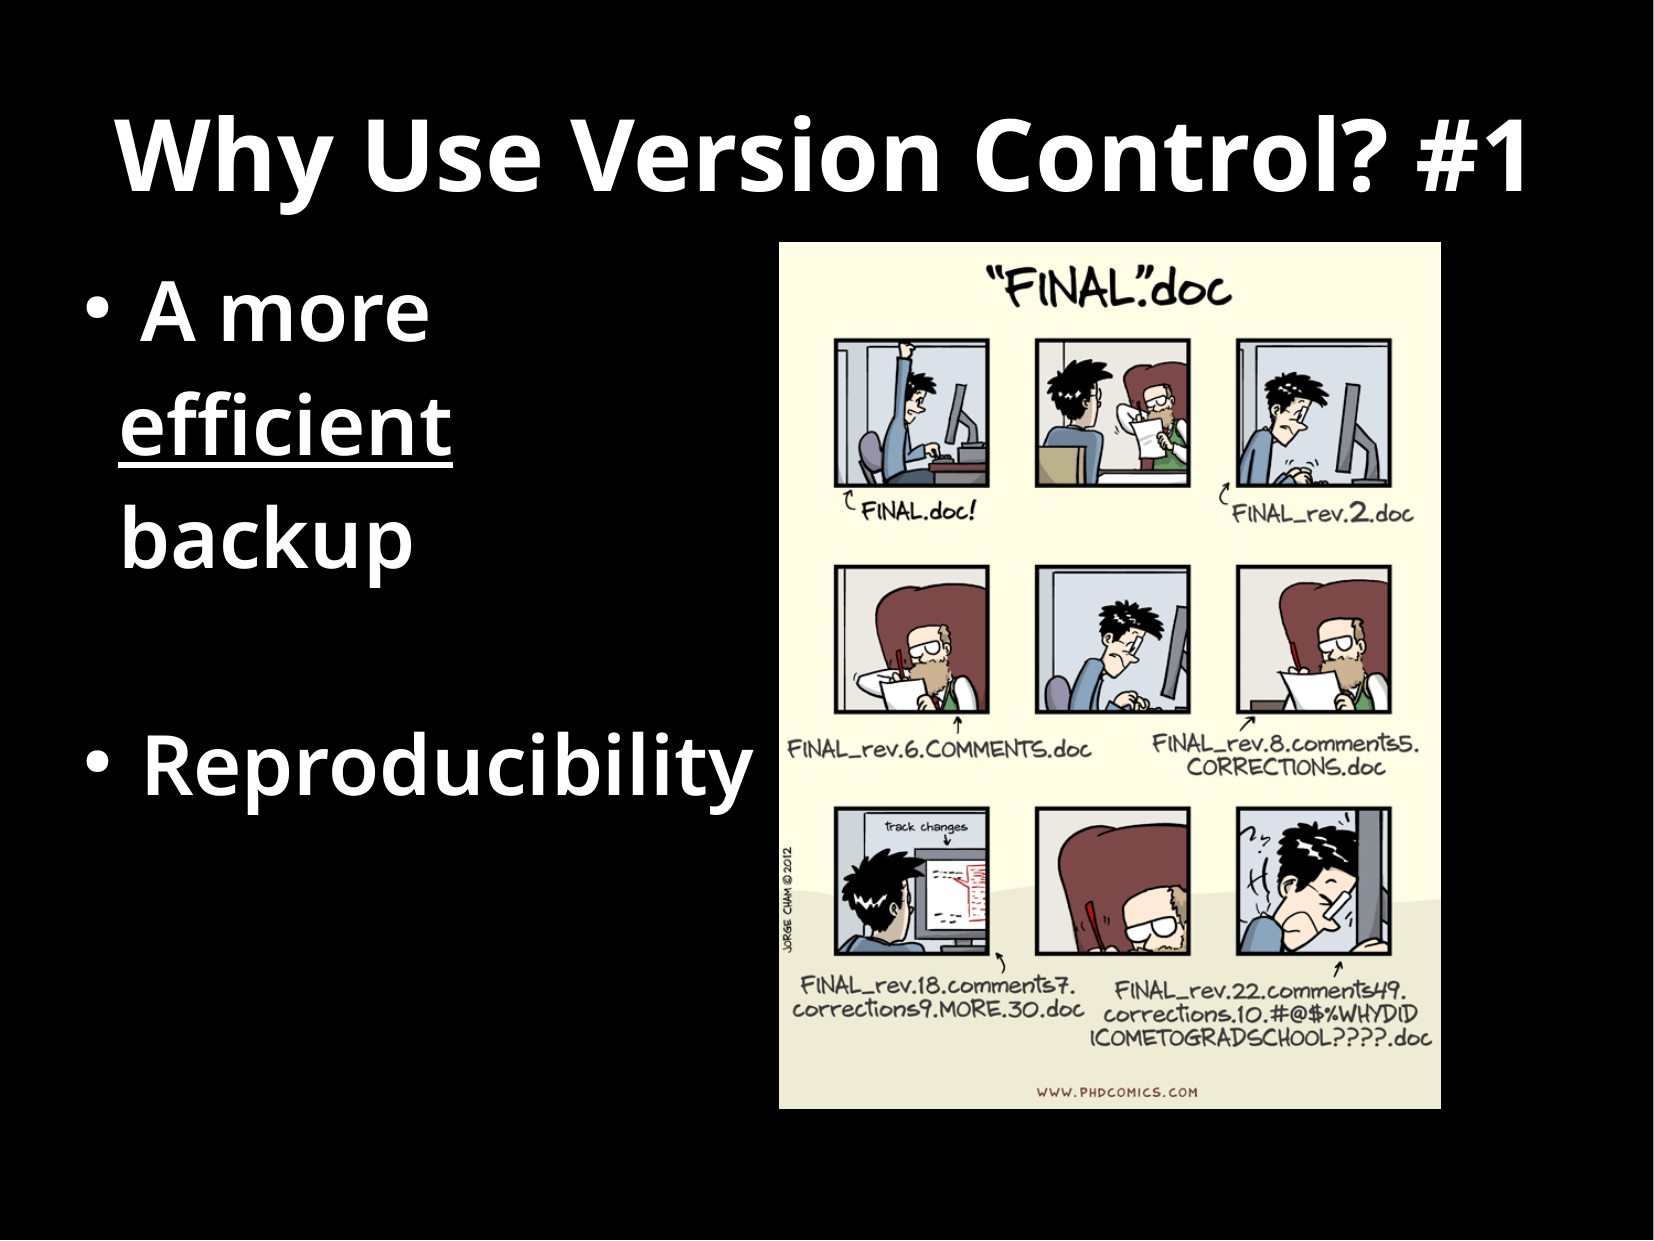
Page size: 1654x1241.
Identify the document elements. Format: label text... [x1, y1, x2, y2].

picture [779, 242, 1441, 1109]
text_box A more efficient backup Reproducibility [82, 230, 756, 1069]
title Why Use Version Control? #1 [82, 49, 1571, 257]
